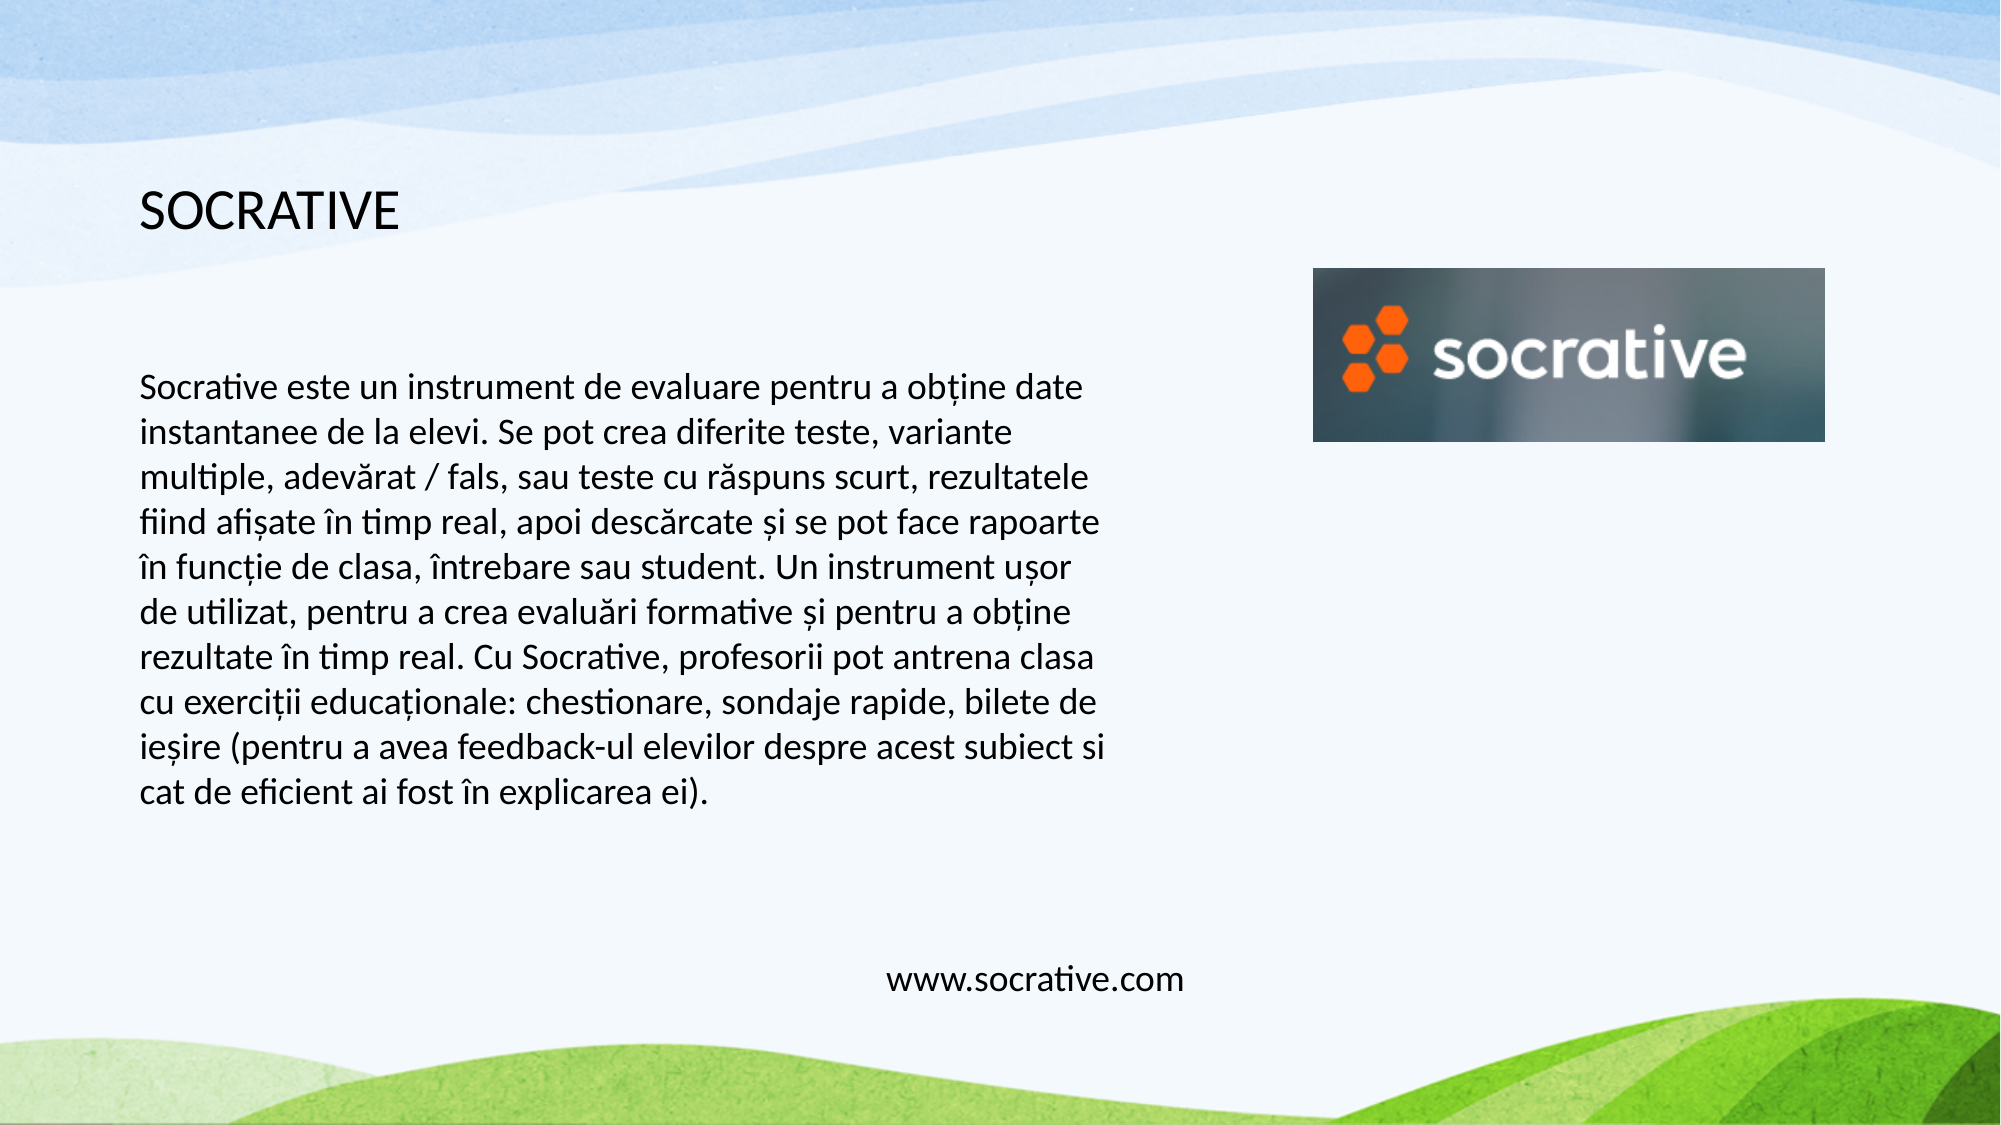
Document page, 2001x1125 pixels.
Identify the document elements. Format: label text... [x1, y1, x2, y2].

text_box Socrative este un instrument de evaluare pentru a obține date instantanee de la elevi. Se pot crea diferite teste, variante multiple, adevărat / fals, sau teste cu răspuns scurt, rezultatele fiind afișate în timp real, apoi descărcate și se pot face rapoarte în funcție de clasa, întrebare sau student. Un instrument ușor de utilizat, pentru a crea evaluări formative și pentru a obține rezultate în timp real. Cu Socrative, profesorii pot antrena clasa cu exerciții educaționale: chestionare, sondaje rapide, bilete de ieșire (pentru a avea feedback-ul elevilor despre acest subiect si cat de eficient ai fost în explicarea ei). [125, 355, 1125, 820]
picture [0, 0, 2001, 1125]
text_box www.socrative.com [871, 946, 1200, 1006]
text_box SOCRATIVE [125, 164, 417, 249]
